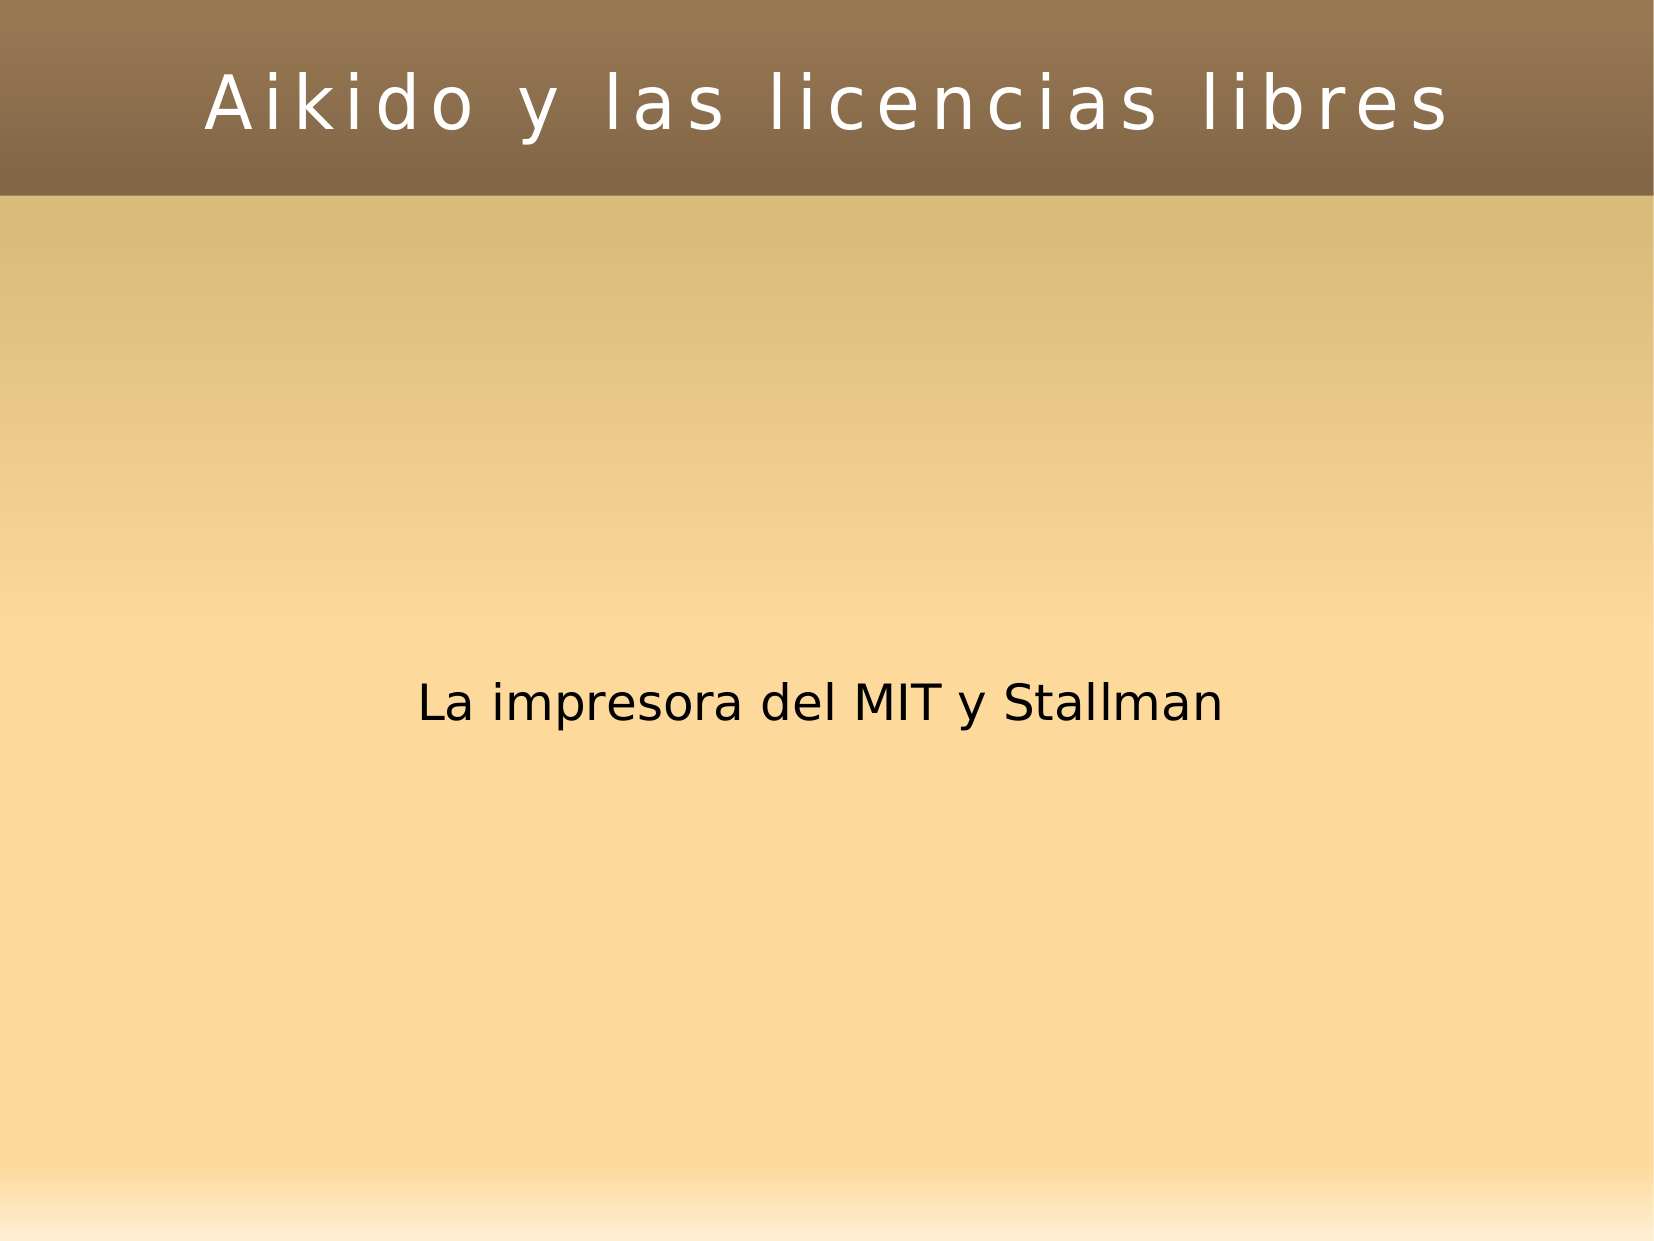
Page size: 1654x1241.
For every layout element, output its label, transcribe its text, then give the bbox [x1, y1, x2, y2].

title Aikido y las licencias libres [59, 29, 1595, 178]
subtitle La impresora del MIT y Stallman [17, 200, 1625, 1205]
picture [0, 0, 1654, 1241]
